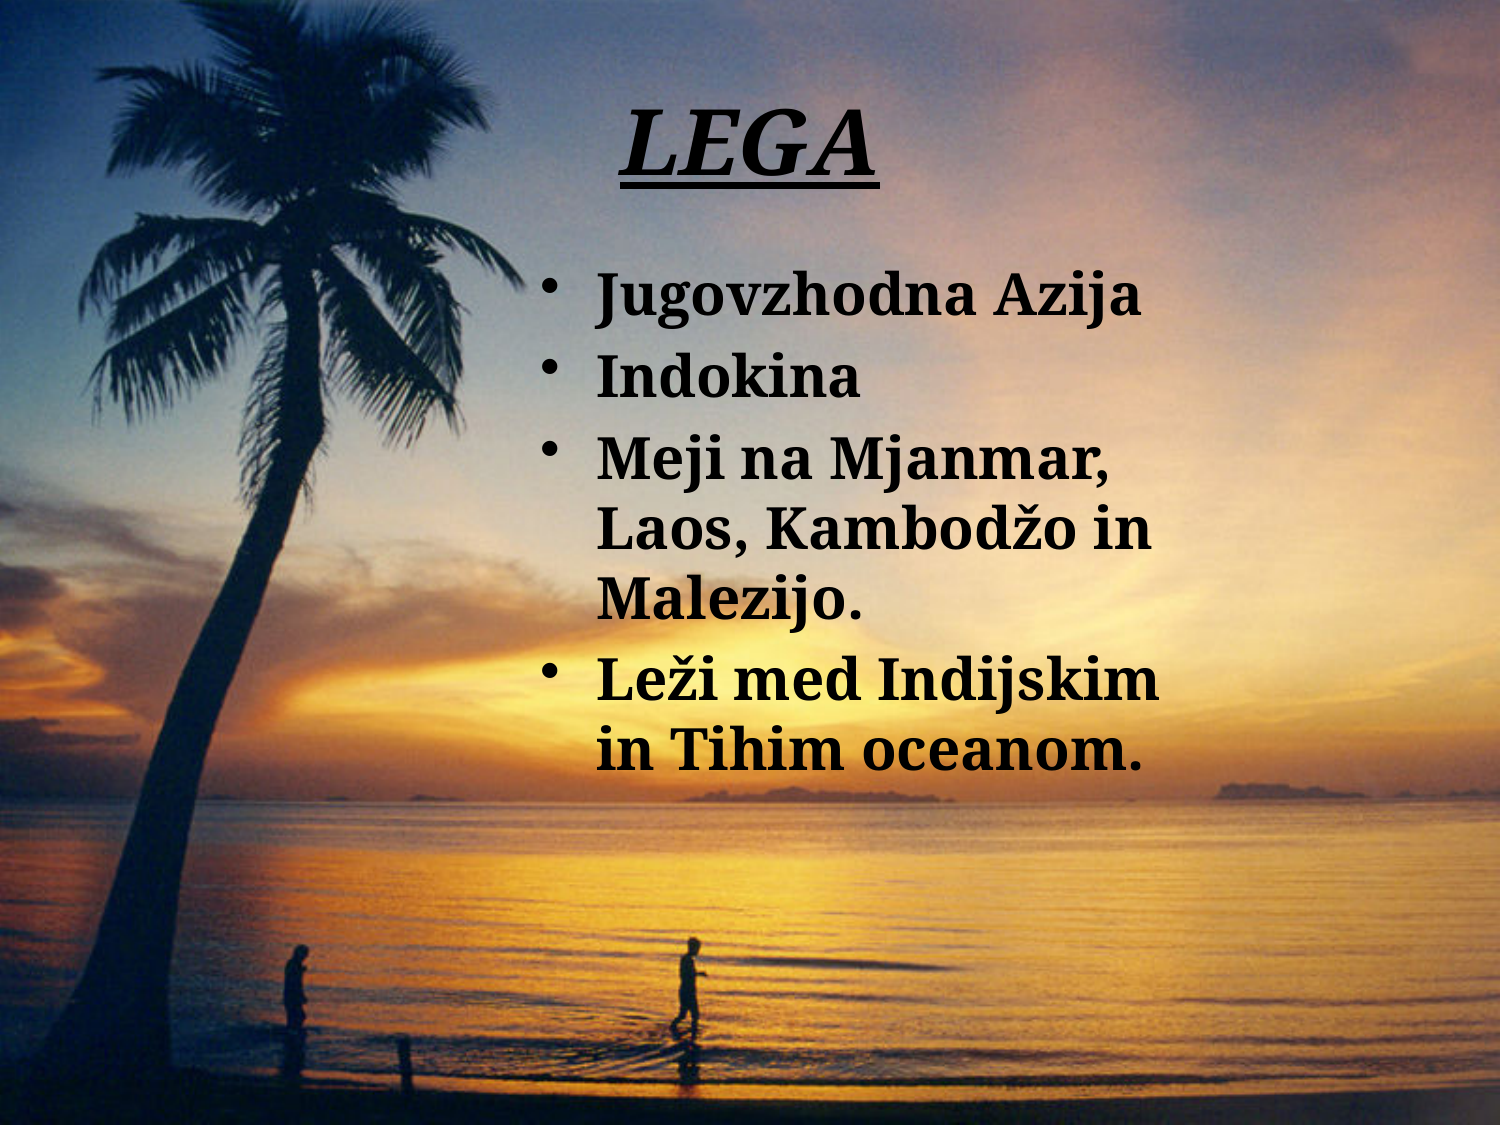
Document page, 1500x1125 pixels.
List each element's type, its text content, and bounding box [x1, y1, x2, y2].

list Jugovzhodna Azija Indokina Meji na Mjanmar, Laos, Kambodžo in Malezijo. Leži med Indijskim in Tihim oceanom. [525, 249, 1188, 993]
picture [0, 0, 1500, 1125]
title LEGA [75, 45, 1425, 233]
